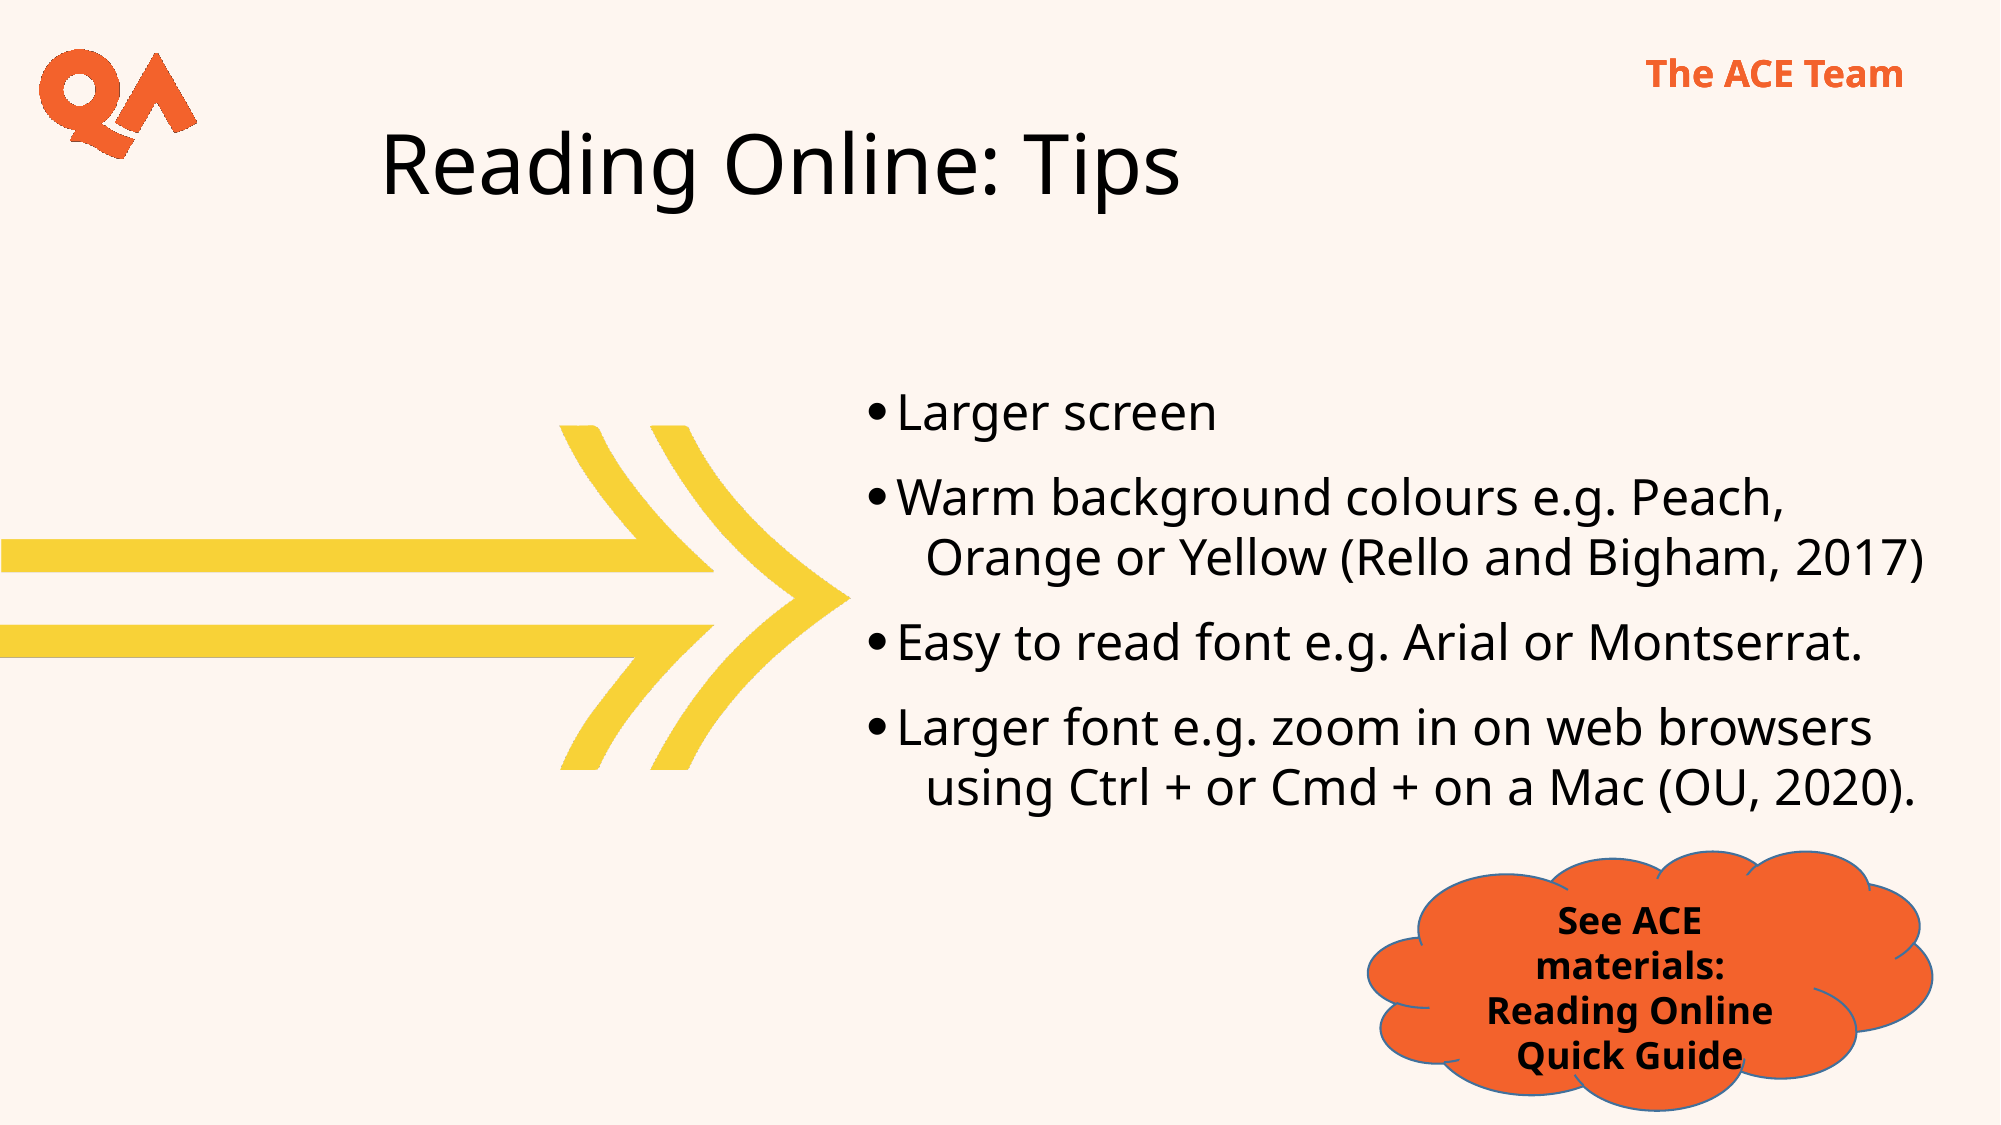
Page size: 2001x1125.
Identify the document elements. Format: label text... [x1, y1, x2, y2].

text_box Reading Online: Tips [364, 29, 1551, 294]
picture [39, 49, 197, 159]
picture [0, 425, 852, 770]
text_box The ACE Team [1631, 43, 1920, 103]
text_box Larger screen Warm background colours e.g. Peach, Orange or Yellow (Rello and Bigham, 2017) Easy to read font e.g. Arial or Montserrat. Larger font e.g. zoom in on web browsers using Ctrl + or Cmd + on a Mac (OU, 2020). [851, 330, 1984, 866]
text_box See ACE materials: Reading Online Quick Guide [1367, 851, 1933, 1111]
